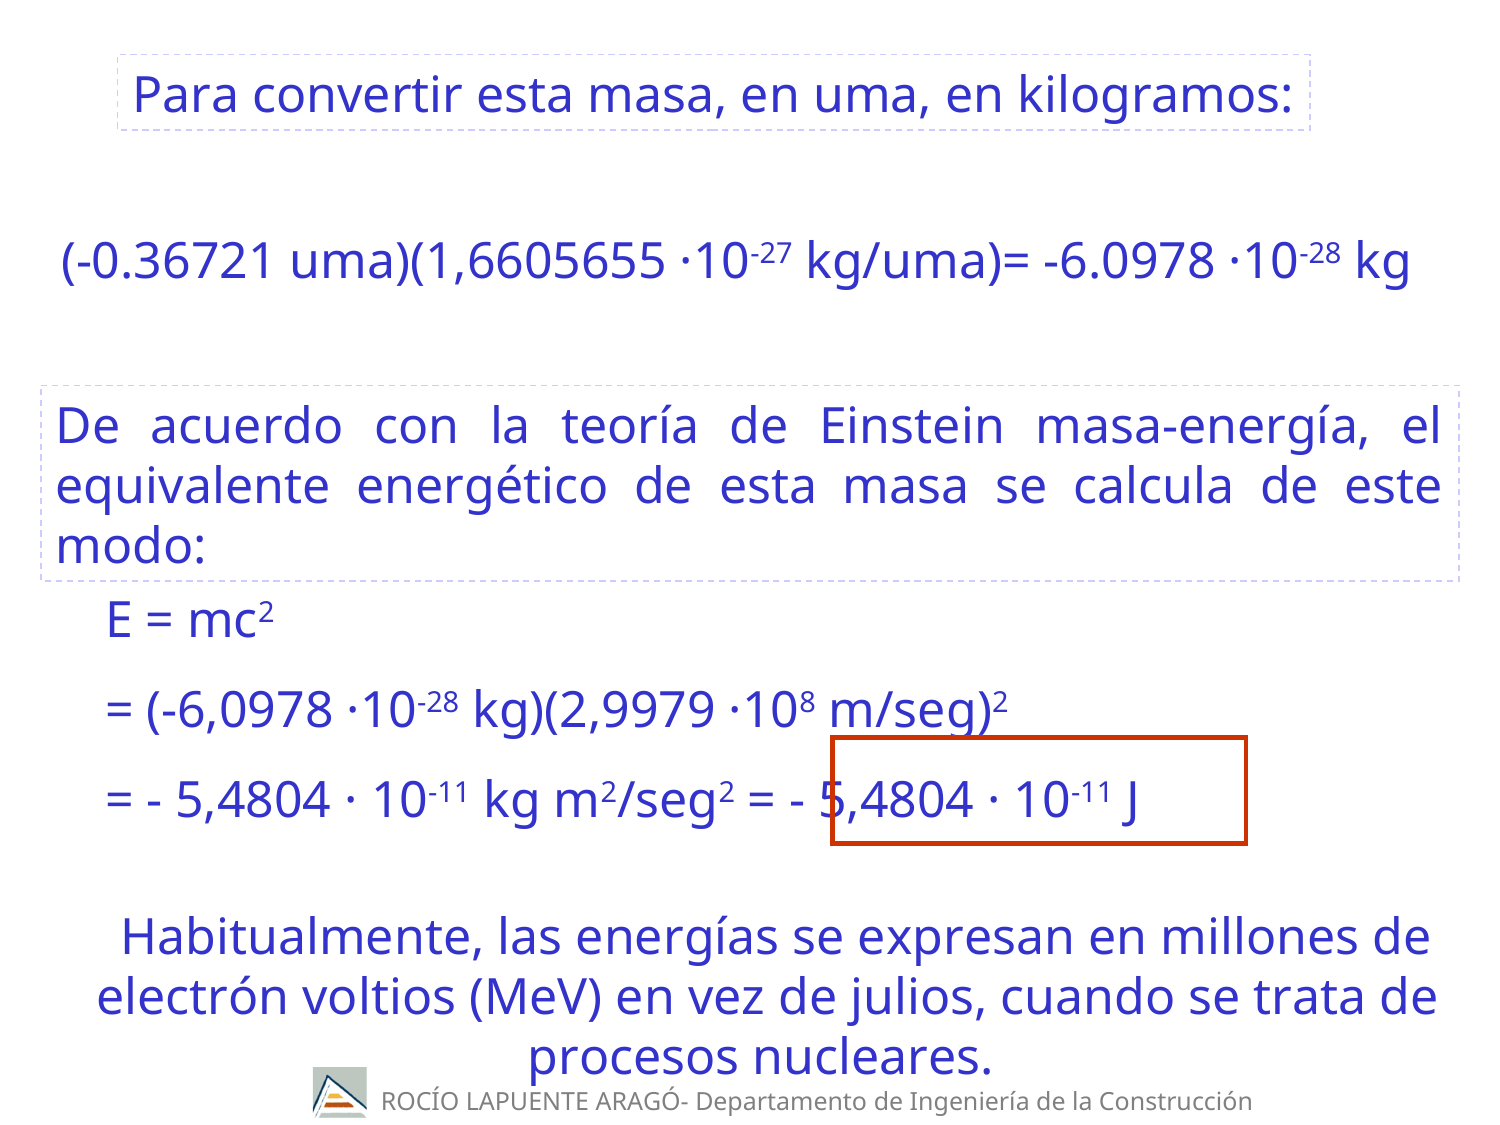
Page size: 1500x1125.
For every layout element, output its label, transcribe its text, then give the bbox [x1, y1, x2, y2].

text_box De acuerdo con la teoría de Einstein masa-energía, el equivalente energético de esta masa se calcula de este modo: [41, 385, 1459, 581]
text_box (-0.36721 uma)(1,6605655 ·10-27 kg/uma)= -6.0978 ·10-28 kg [46, 221, 1427, 297]
text_box Para convertir esta masa, en uma, en kilogramos: [117, 54, 1310, 131]
text_box Habitualmente, las energías se expresan en millones de electrón voltios (MeV) en vez de julios, cuando se trata de procesos nucleares. [64, 896, 1471, 1093]
text_box E = mc2 = (-6,0978 ·10-28 kg)(2,9979 ·108 m/seg)2 = - 5,4804 · 10-11 kg m2/seg2 = - 5,4804 · 10-11 J [835, 740, 1244, 836]
text_box E = mc2 = (-6,0978 ·10-28 kg)(2,9979 ·108 m/seg)2 = - 5,4804 · 10-11 kg m2/seg2 = - 5,4804 · 10-11 J [90, 550, 1424, 836]
